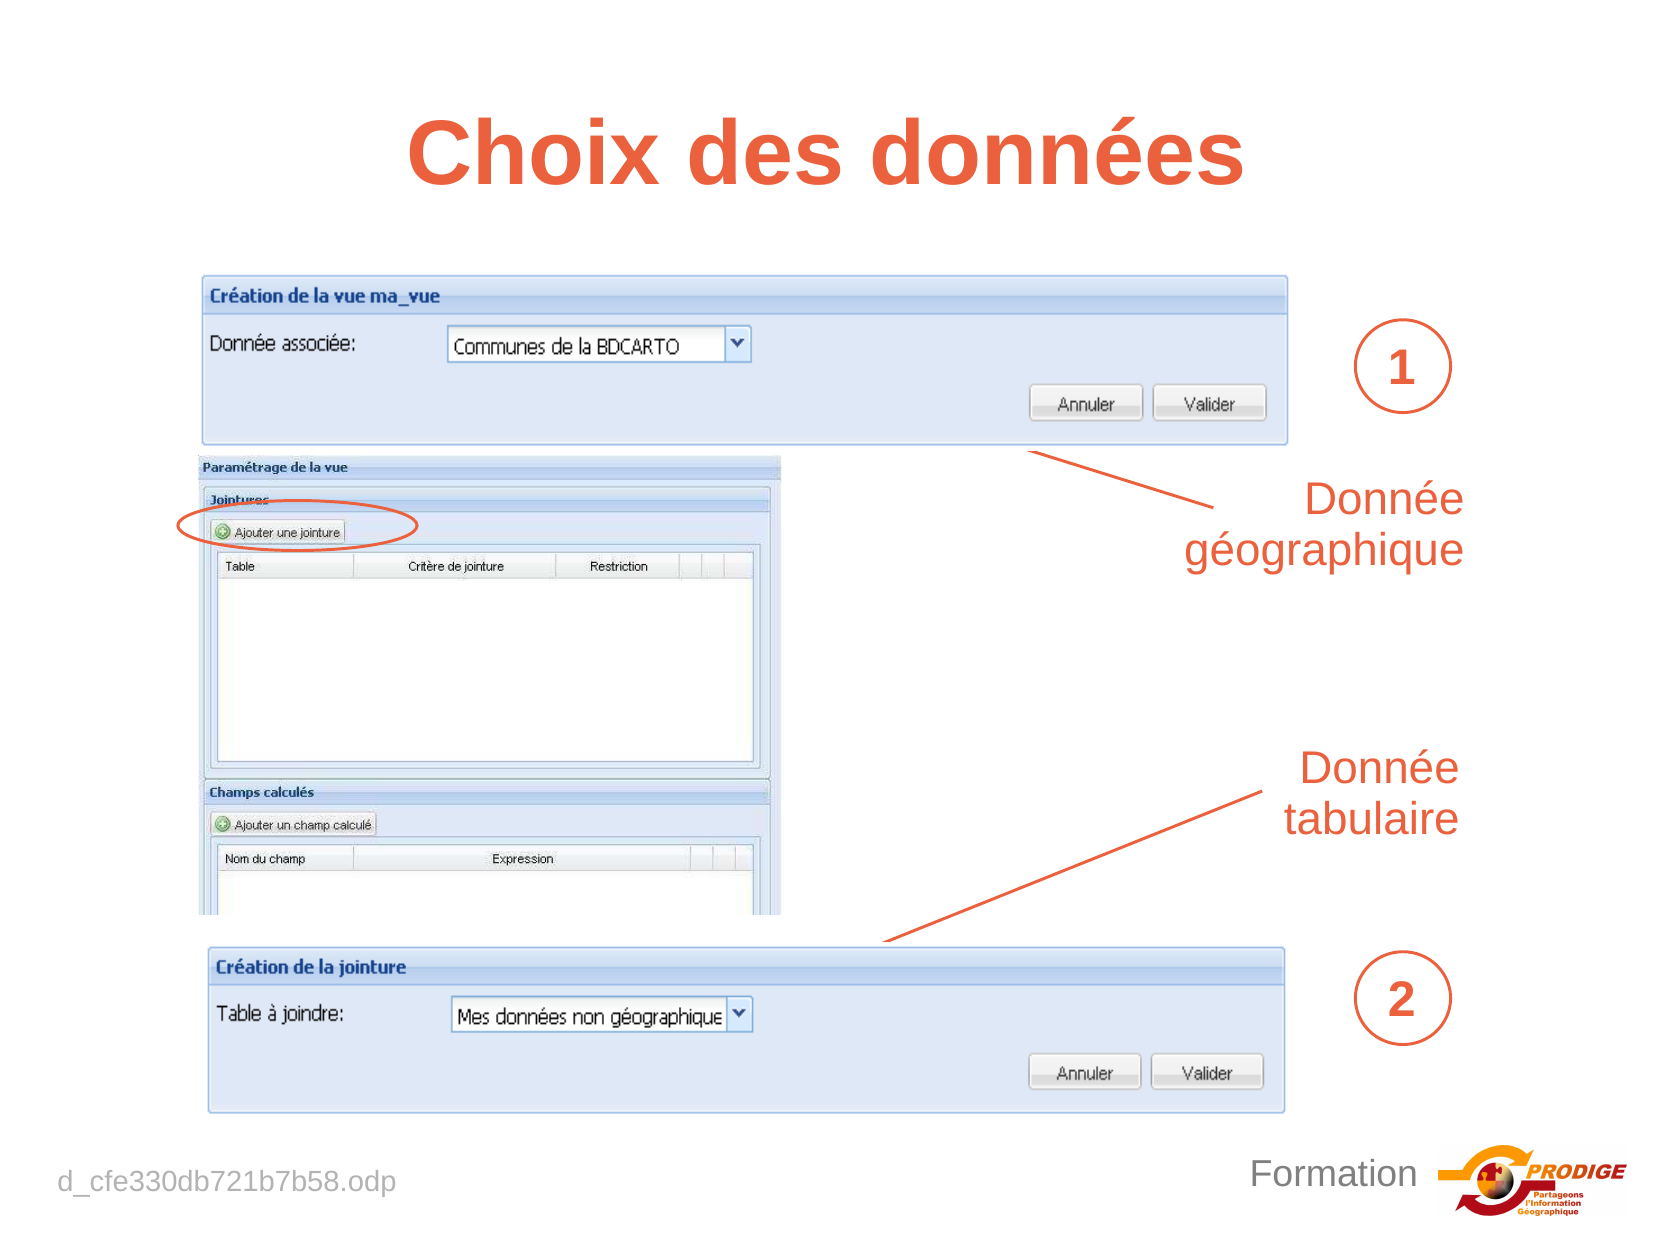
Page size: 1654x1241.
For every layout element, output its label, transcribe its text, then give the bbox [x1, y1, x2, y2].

text_box 1 [1369, 331, 1431, 404]
text_box Donnée tabulaire [1206, 734, 1475, 852]
picture [198, 455, 782, 915]
picture [202, 942, 1290, 1119]
picture [198, 503, 415, 549]
text_box Donnée géographique [1047, 465, 1480, 583]
picture [1438, 1145, 1627, 1216]
title Choix des données [82, 56, 1571, 250]
picture [199, 272, 1293, 452]
text_box 2 [1369, 963, 1431, 1036]
